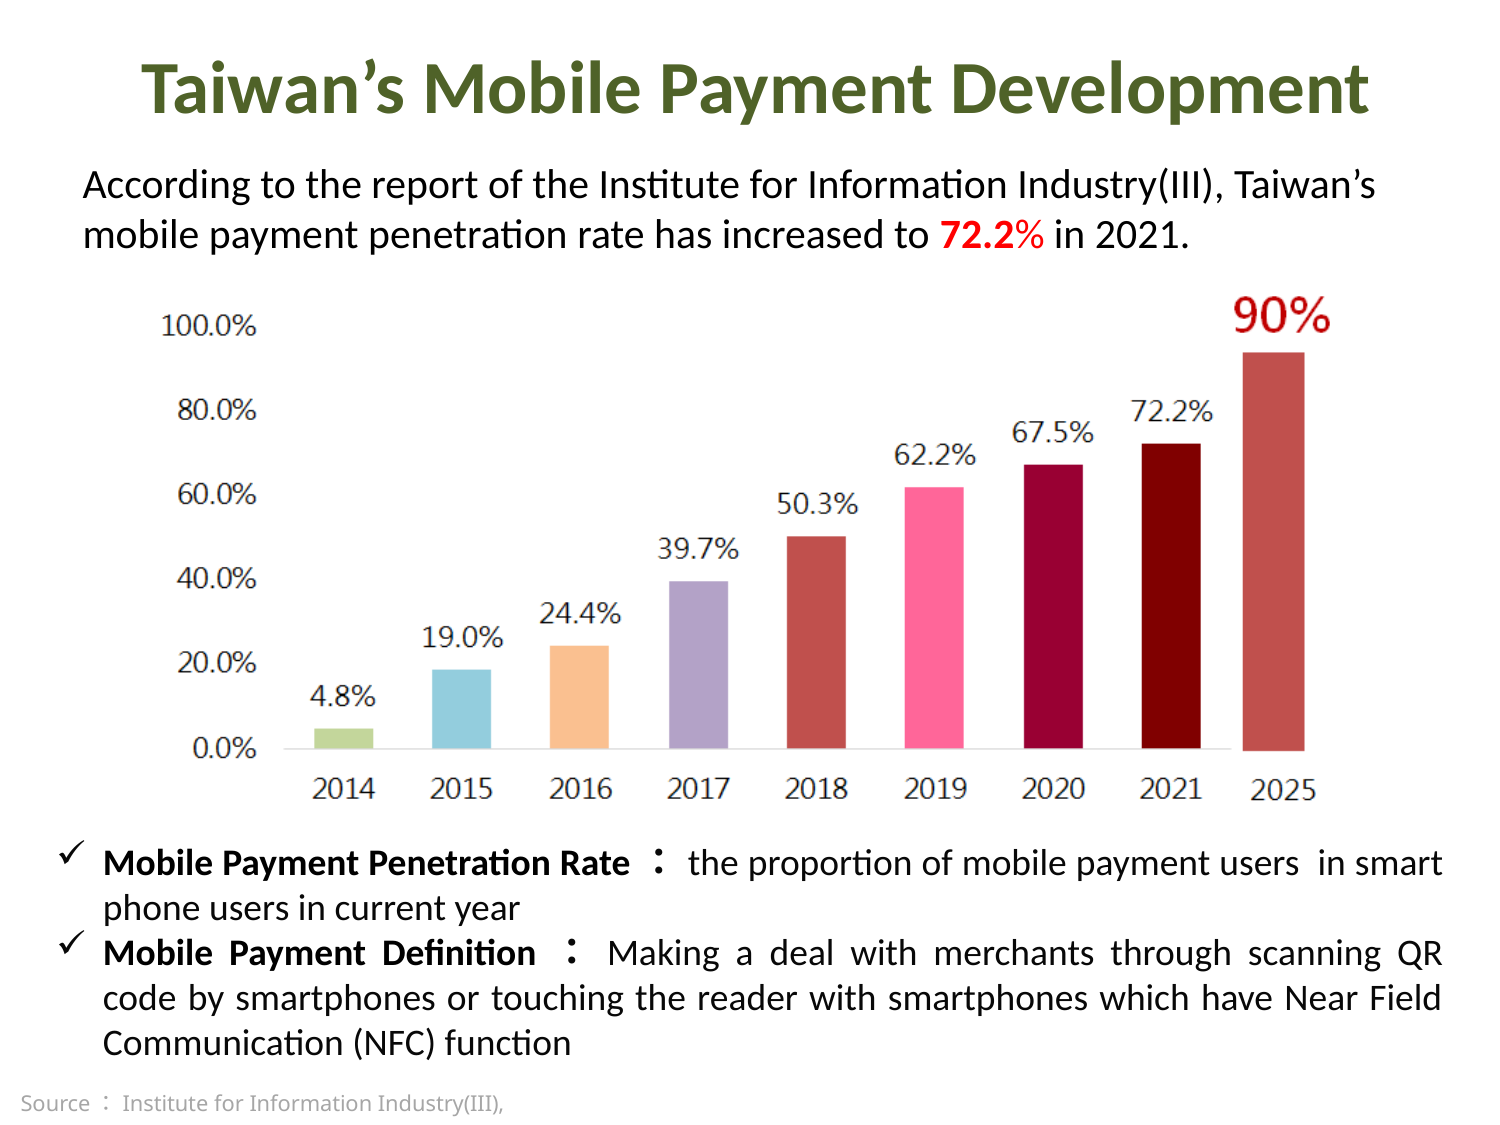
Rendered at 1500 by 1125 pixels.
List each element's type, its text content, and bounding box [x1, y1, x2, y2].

text_box Taiwan’s Mobile Payment Development [126, 30, 1404, 136]
text_box Mobile Payment Penetration Rate：the proportion of mobile payment users in smart phone users in current year Mobile Payment Definition：Making a deal with merchants through scanning QR code by smartphones or touching the reader with smartphones which have Near Field Communication (NFC) function [41, 830, 1459, 1071]
picture [149, 267, 1351, 813]
text_box Source：Institute for Information Industry(III), [5, 1082, 656, 1124]
text_box According to the report of the Institute for Information Industry(III), Taiwan’s mobile payment penetration rate has increased to 72.2% in 2021. [67, 148, 1439, 264]
